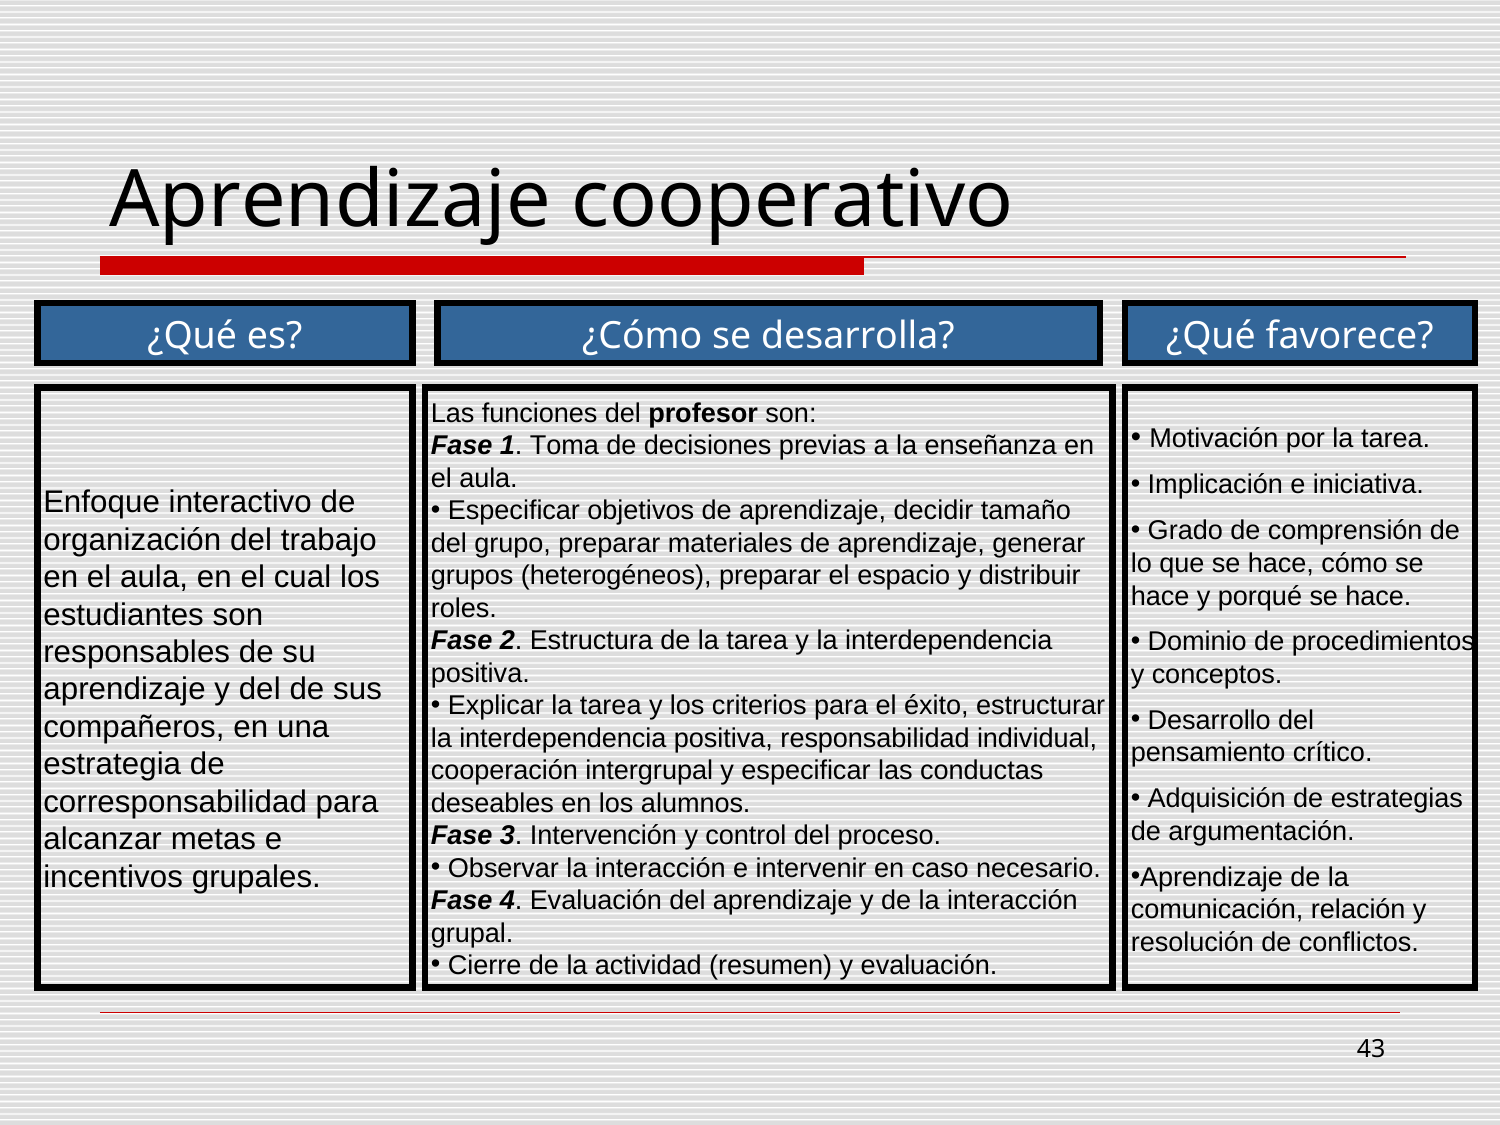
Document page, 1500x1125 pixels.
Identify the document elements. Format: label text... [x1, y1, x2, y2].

text_box <número> [1074, 1024, 1401, 1103]
picture [0, 0, 1500, 1125]
text_box Las funciones del profesor son: Fase 1. Toma de decisiones previas a la enseñanza en el aula. Especificar objetivos de aprendizaje, decidir tamaño del grupo, preparar materiales de aprendizaje, generar grupos (heterogéneos), preparar el espacio y distribuir roles. Fase 2. Estructura de la tarea y la interdependencia positiva. Explicar la tarea y los criterios para el éxito, estructurar la interdependencia positiva, responsabilidad individual, cooperación intergrupal y especificar las conductas deseables en los alumnos. Fase 3. Intervención y control del proceso. Observar la interacción e intervenir en caso necesario. Fase 4. Evaluación del aprendizaje y de la interacción grupal. Cierre de la actividad (resumen) y evaluación. [424, 387, 1113, 988]
text_box ¿Qué es? [37, 302, 413, 364]
text_box Enfoque interactivo de organización del trabajo en el aula, en el cual los estudiantes son responsables de su aprendizaje y del de sus compañeros, en una estrategia de corresponsabilidad para alcanzar metas e incentivos grupales. [37, 387, 413, 988]
title Aprendizaje cooperativo [94, 49, 1407, 250]
text_box ¿Qué favorece? [1124, 302, 1476, 364]
text_box ¿Cómo se desarrolla? [437, 302, 1101, 364]
text_box Motivación por la tarea. Implicación e iniciativa. Grado de comprensión de lo que se hace, cómo se hace y porqué se hace. Dominio de procedimientos y conceptos. Desarrollo del pensamiento crítico. Adquisición de estrategias de argumentación. Aprendizaje de la comunicación, relación y resolución de conflictos. [1124, 387, 1476, 988]
